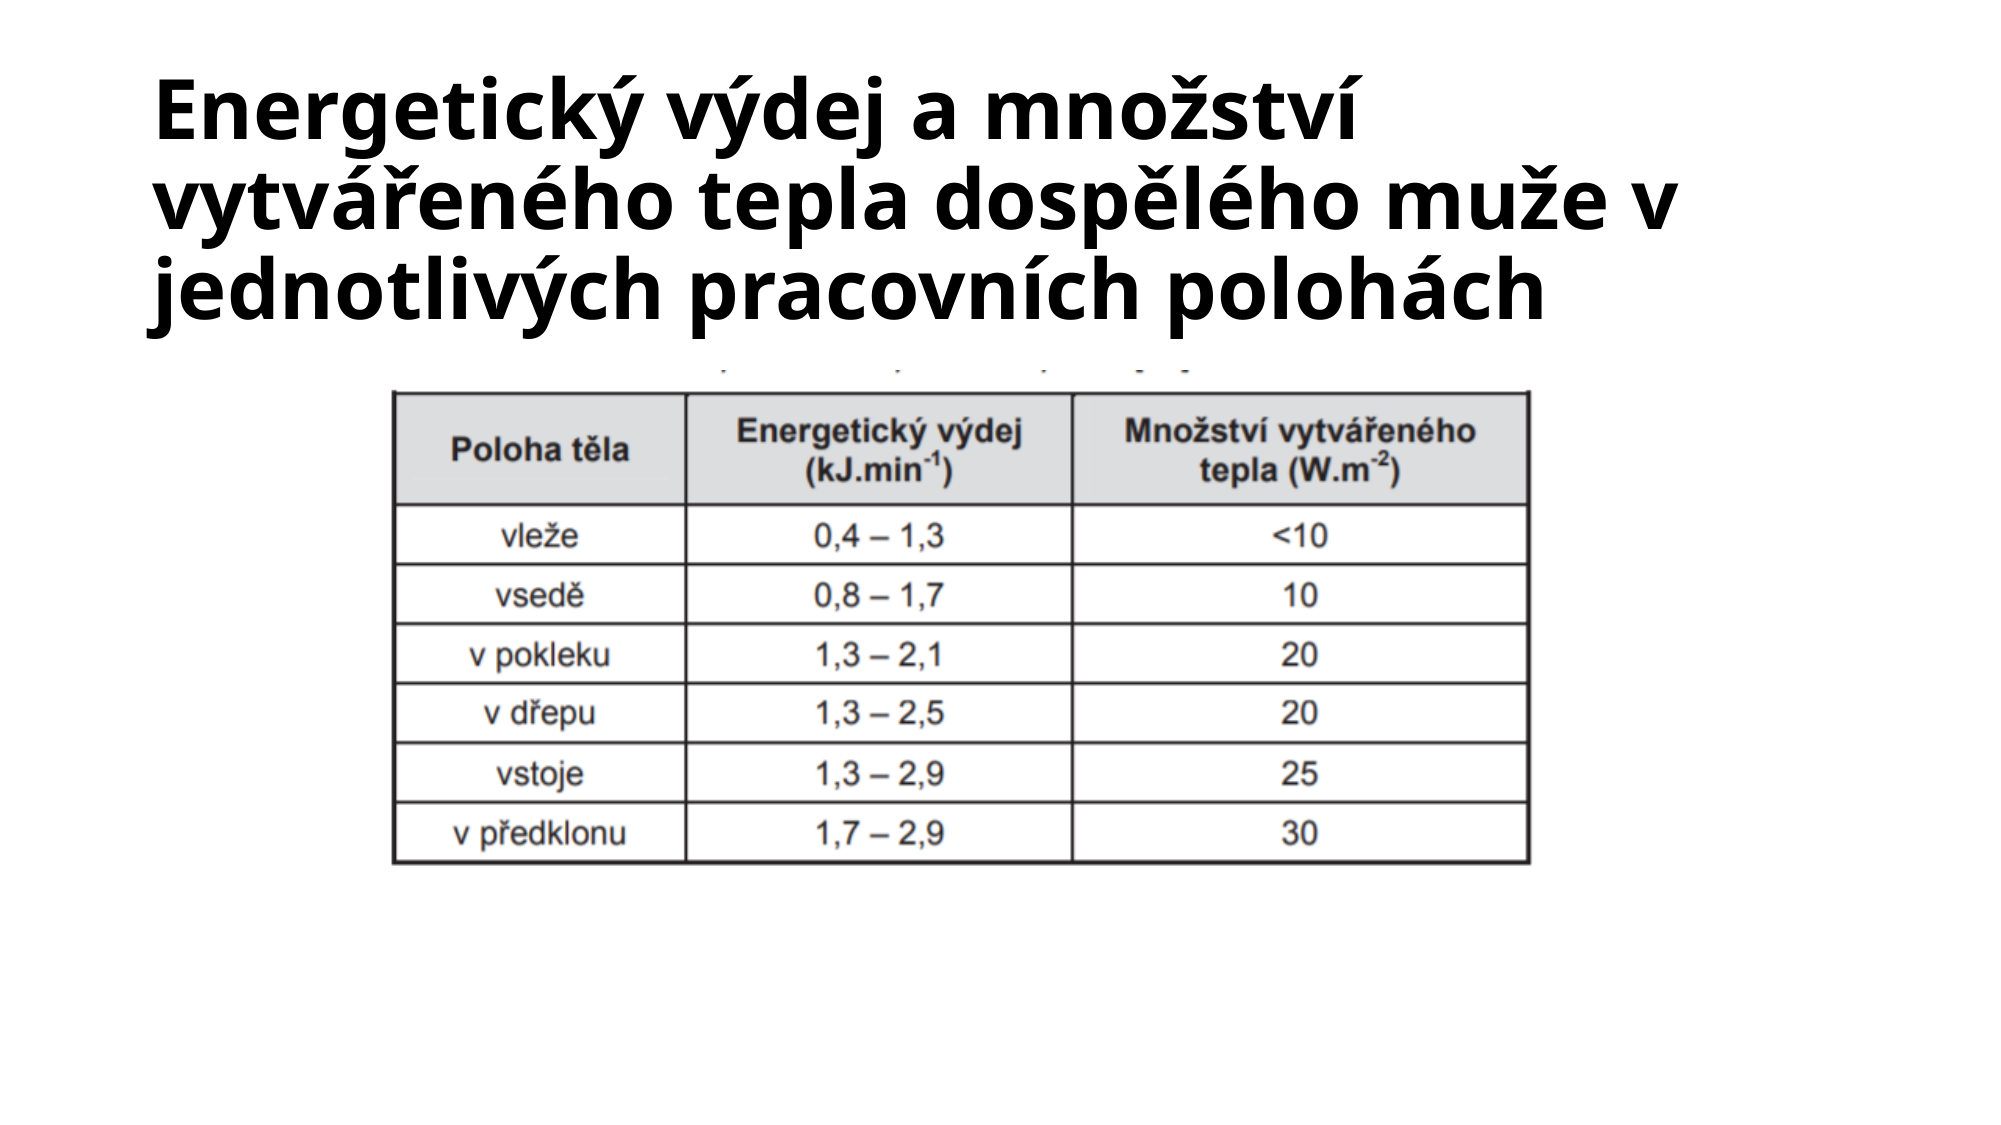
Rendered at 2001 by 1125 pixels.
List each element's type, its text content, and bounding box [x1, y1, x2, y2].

picture [370, 370, 1562, 902]
title Energetický výdej a množství vytvářeného tepla dospělého muže v jednotlivých pracovních polohách [137, 59, 1905, 278]
